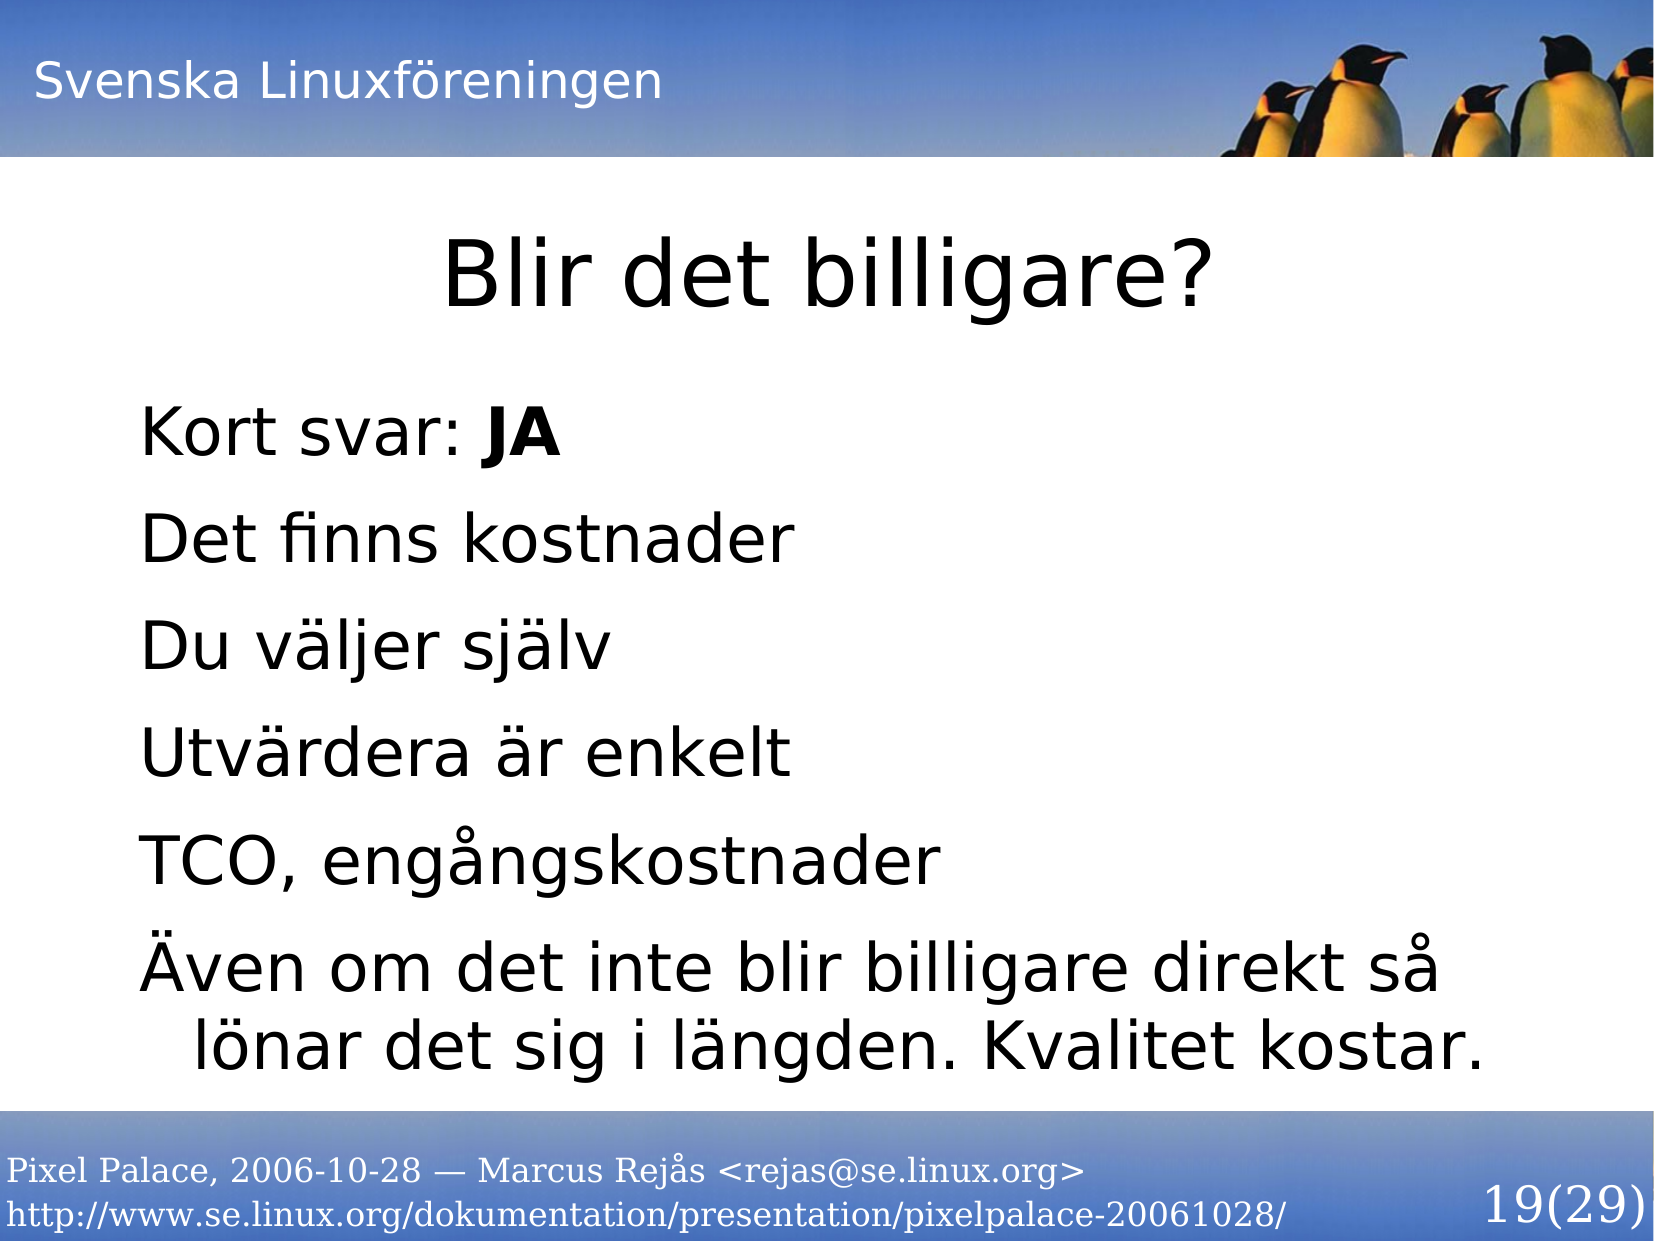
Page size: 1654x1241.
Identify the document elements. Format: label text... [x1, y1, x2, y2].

picture [0, 0, 1654, 157]
picture [0, 1111, 1654, 1241]
list Kort svar: JA Det finns kostnader Du väljer själv Utvärdera är enkelt TCO, engångskostnader Även om det inte blir billigare direkt så lönar det sig i längden. Kvalitet kostar. [121, 392, 1534, 1092]
title Blir det billigare? [123, 160, 1537, 389]
